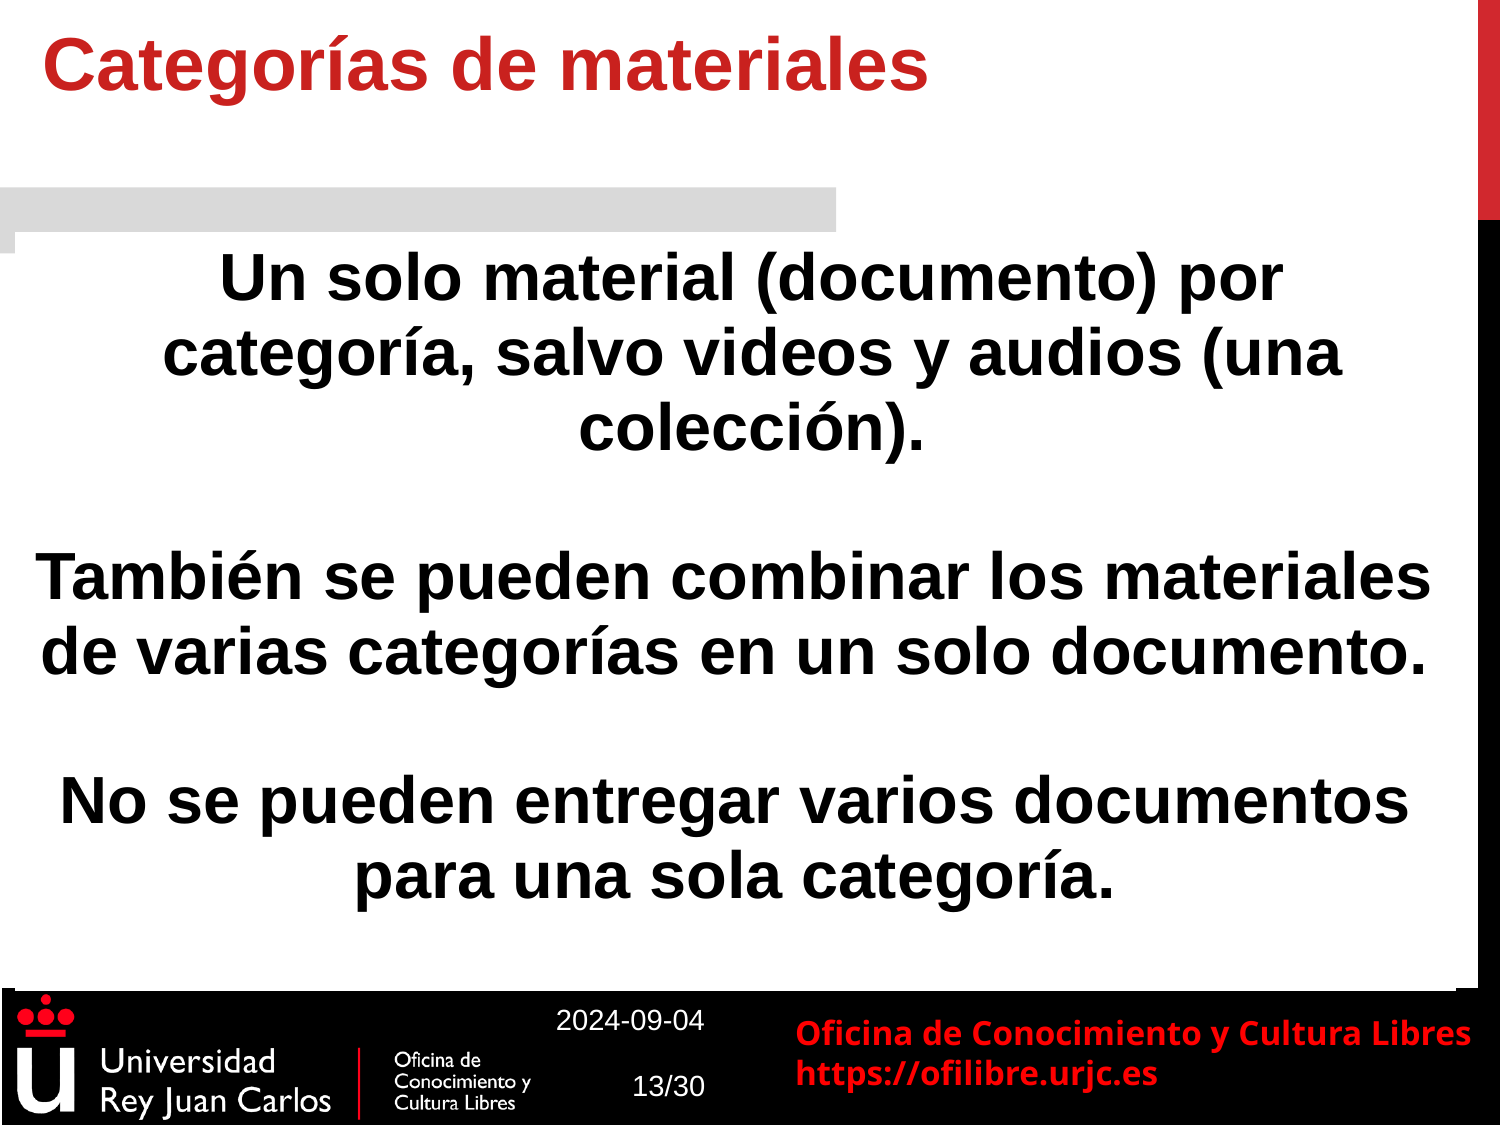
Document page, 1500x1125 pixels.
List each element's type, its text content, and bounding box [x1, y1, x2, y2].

text_box Categorías de materiales [27, 15, 1381, 199]
text_box Un solo material (documento) por categoría, salvo videos y audios (una colección). También se pueden combinar los materiales de varias categorías en un solo documento. No se pueden entregar varios documentos para una sola categoría. [15, 232, 1456, 991]
picture [17, 994, 531, 1120]
title [75, 7, 1425, 196]
